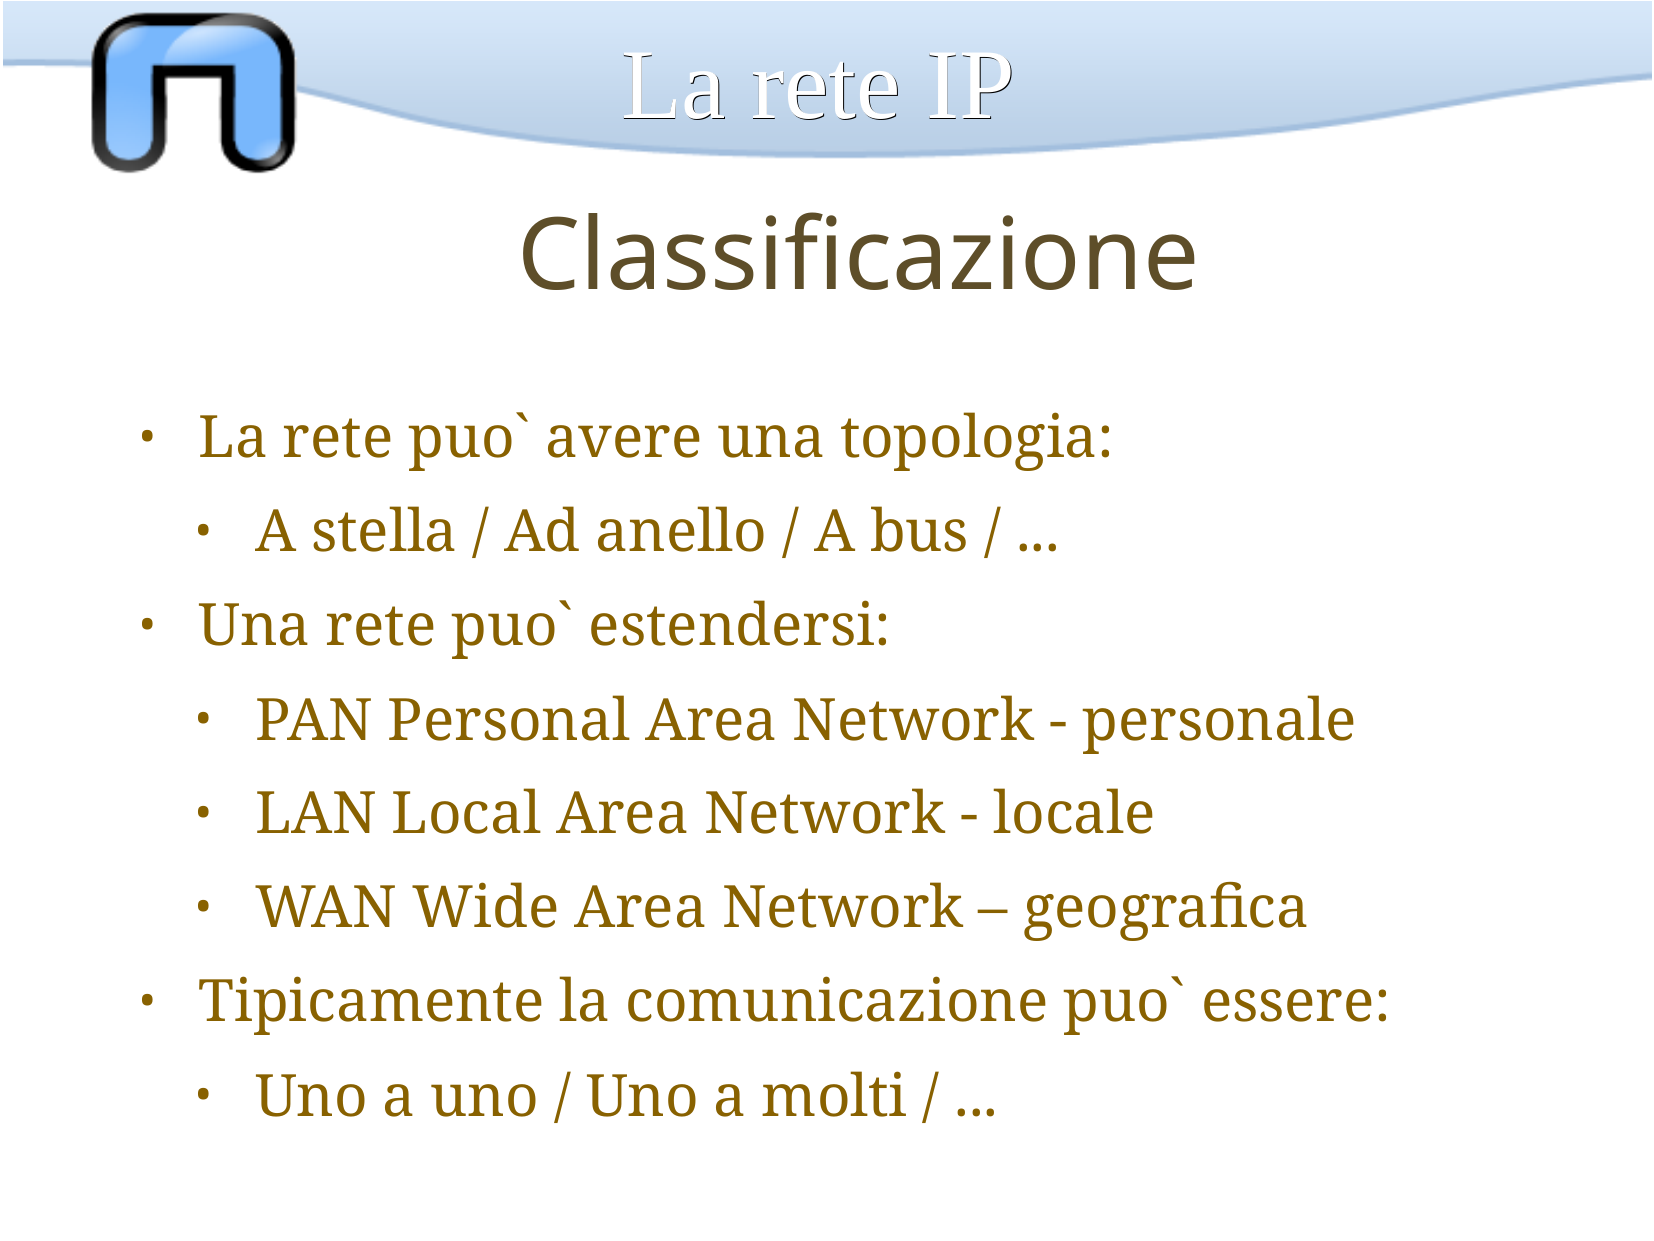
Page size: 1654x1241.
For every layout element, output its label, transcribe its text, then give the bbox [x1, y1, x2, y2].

text_box La rete IP [573, 29, 1063, 88]
list La rete puo` avere una topologia: A stella / Ad anello / A bus / ... Una rete puo` estendersi: PAN Personal Area Network - personale LAN Local Area Network - locale WAN Wide Area Network – geografica Tipicamente la comunicazione puo` essere: Uno a uno / Uno a molti / ... [104, 395, 1595, 1241]
picture [0, 0, 1654, 1241]
title Classificazione [120, 88, 1598, 414]
